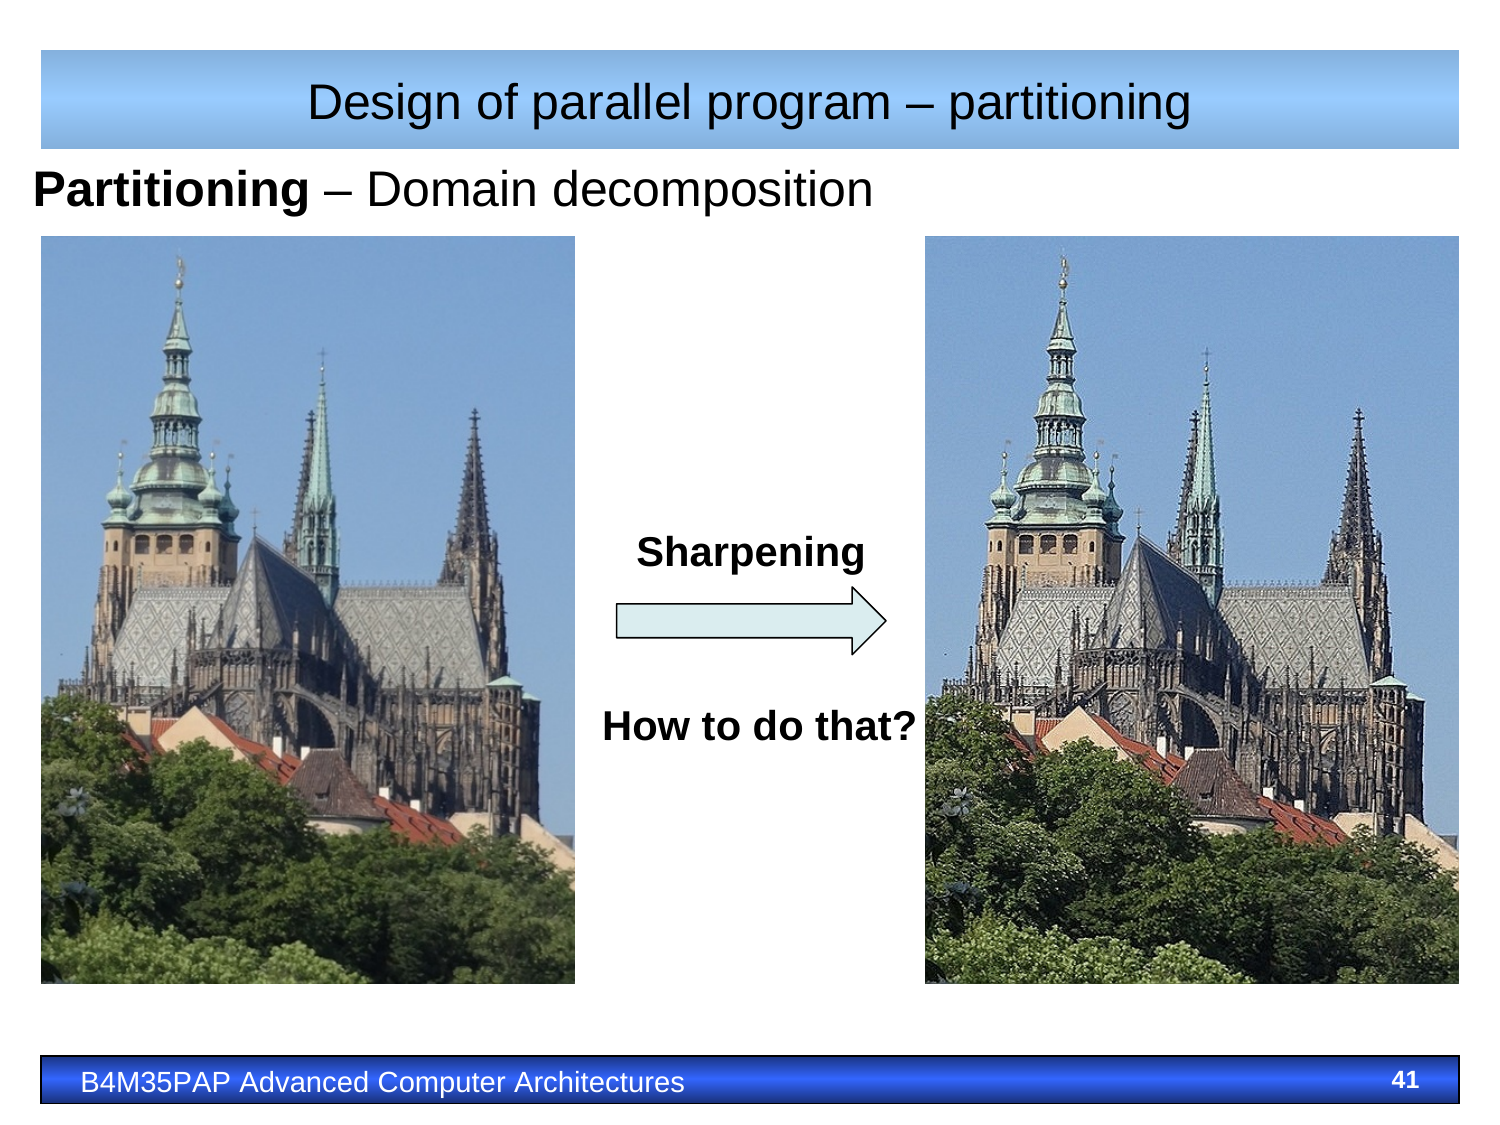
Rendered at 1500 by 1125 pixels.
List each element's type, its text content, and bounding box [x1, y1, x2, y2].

text_box Sharpening [621, 517, 881, 582]
text_box [616, 586, 887, 655]
picture [925, 236, 1459, 984]
title Design of parallel program – partitioning [41, 50, 1459, 148]
text_box How to do that? [587, 691, 925, 757]
list Partitioning – Domain decomposition [17, 148, 1477, 1000]
picture [41, 236, 575, 984]
